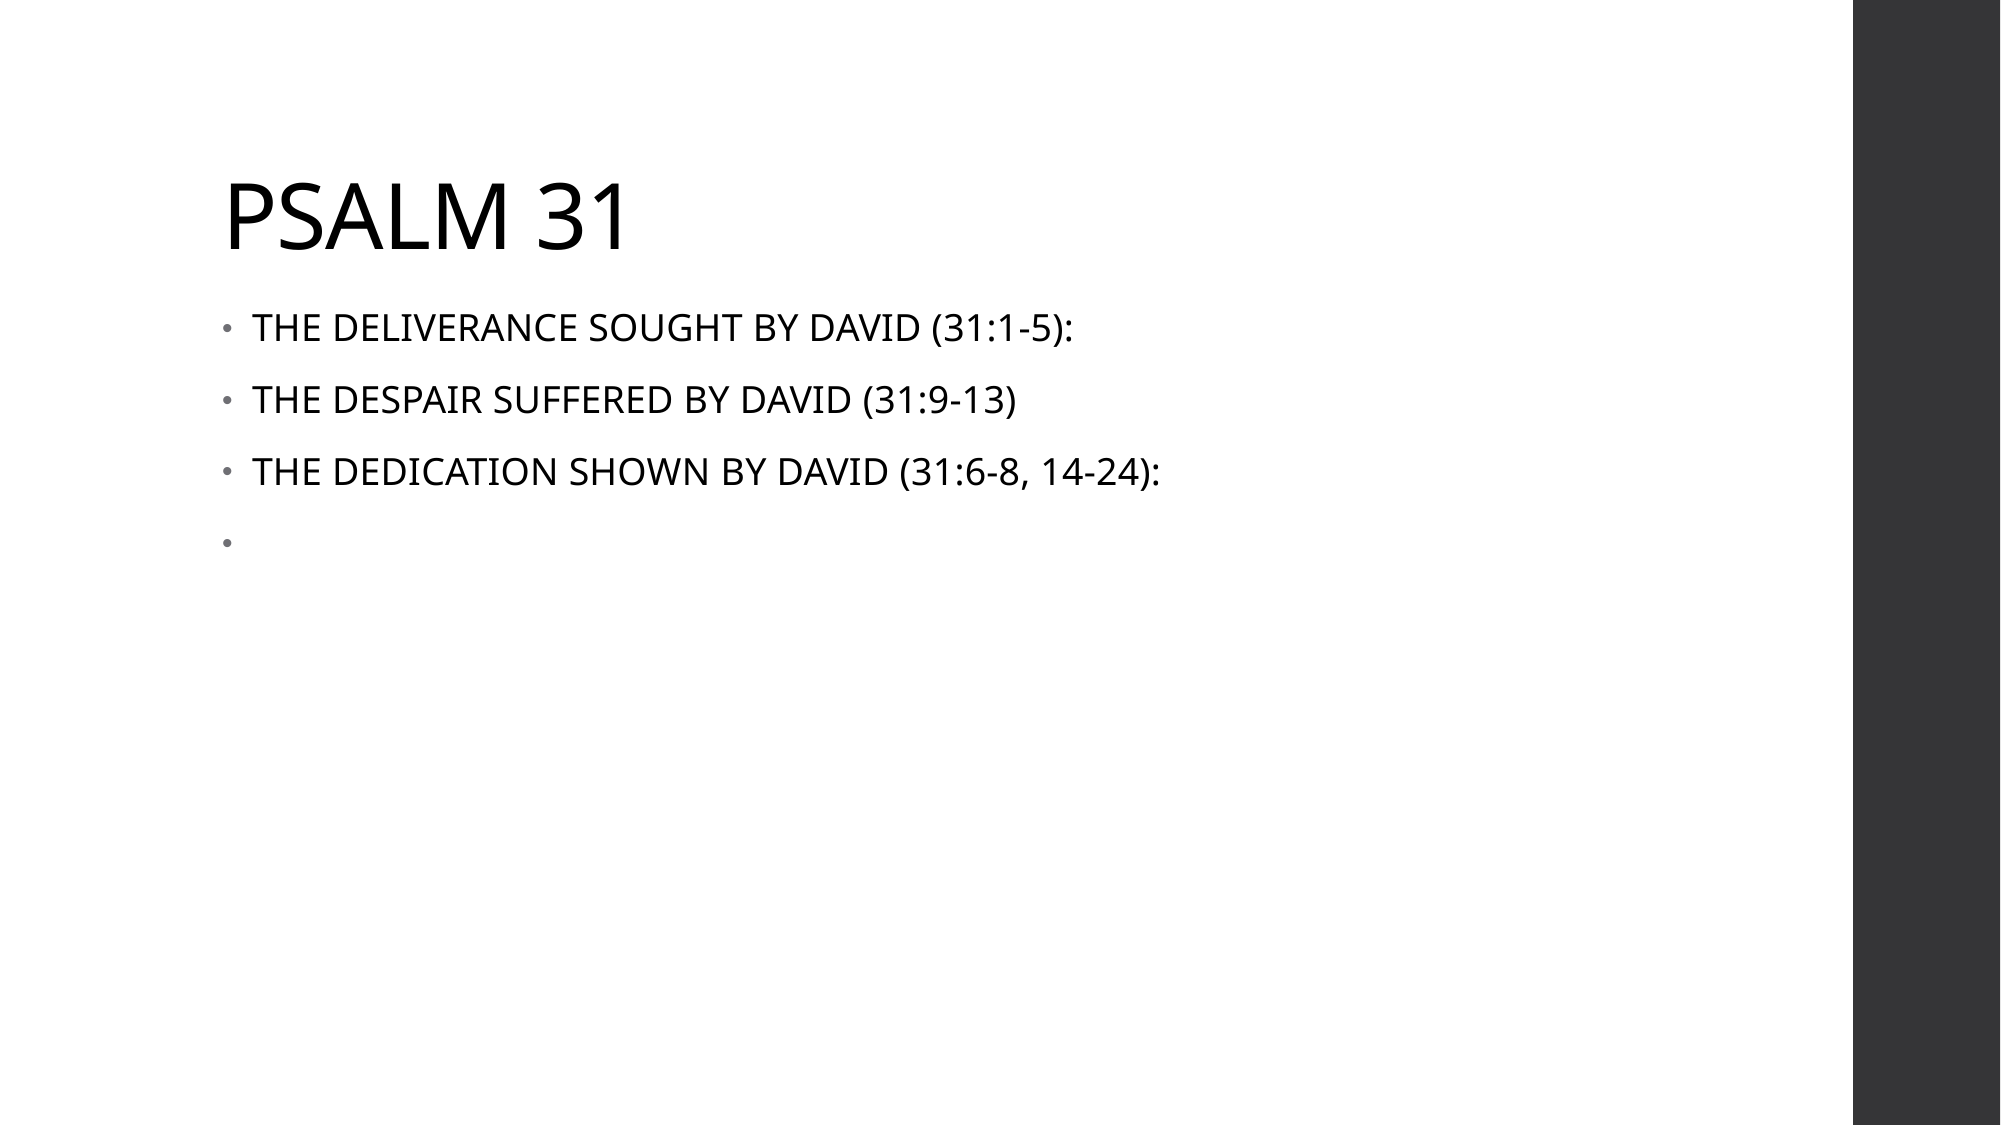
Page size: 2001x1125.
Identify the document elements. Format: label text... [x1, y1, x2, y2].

title PSALM 31 [206, 60, 1797, 278]
list THE DELIVERANCE SOUGHT BY DAVID (31:1-5): THE DESPAIR SUFFERED BY DAVID (31:9-13) THE DEDICATION SHOWN BY DAVID (31:6-8, 14-24): [206, 299, 1617, 1014]
